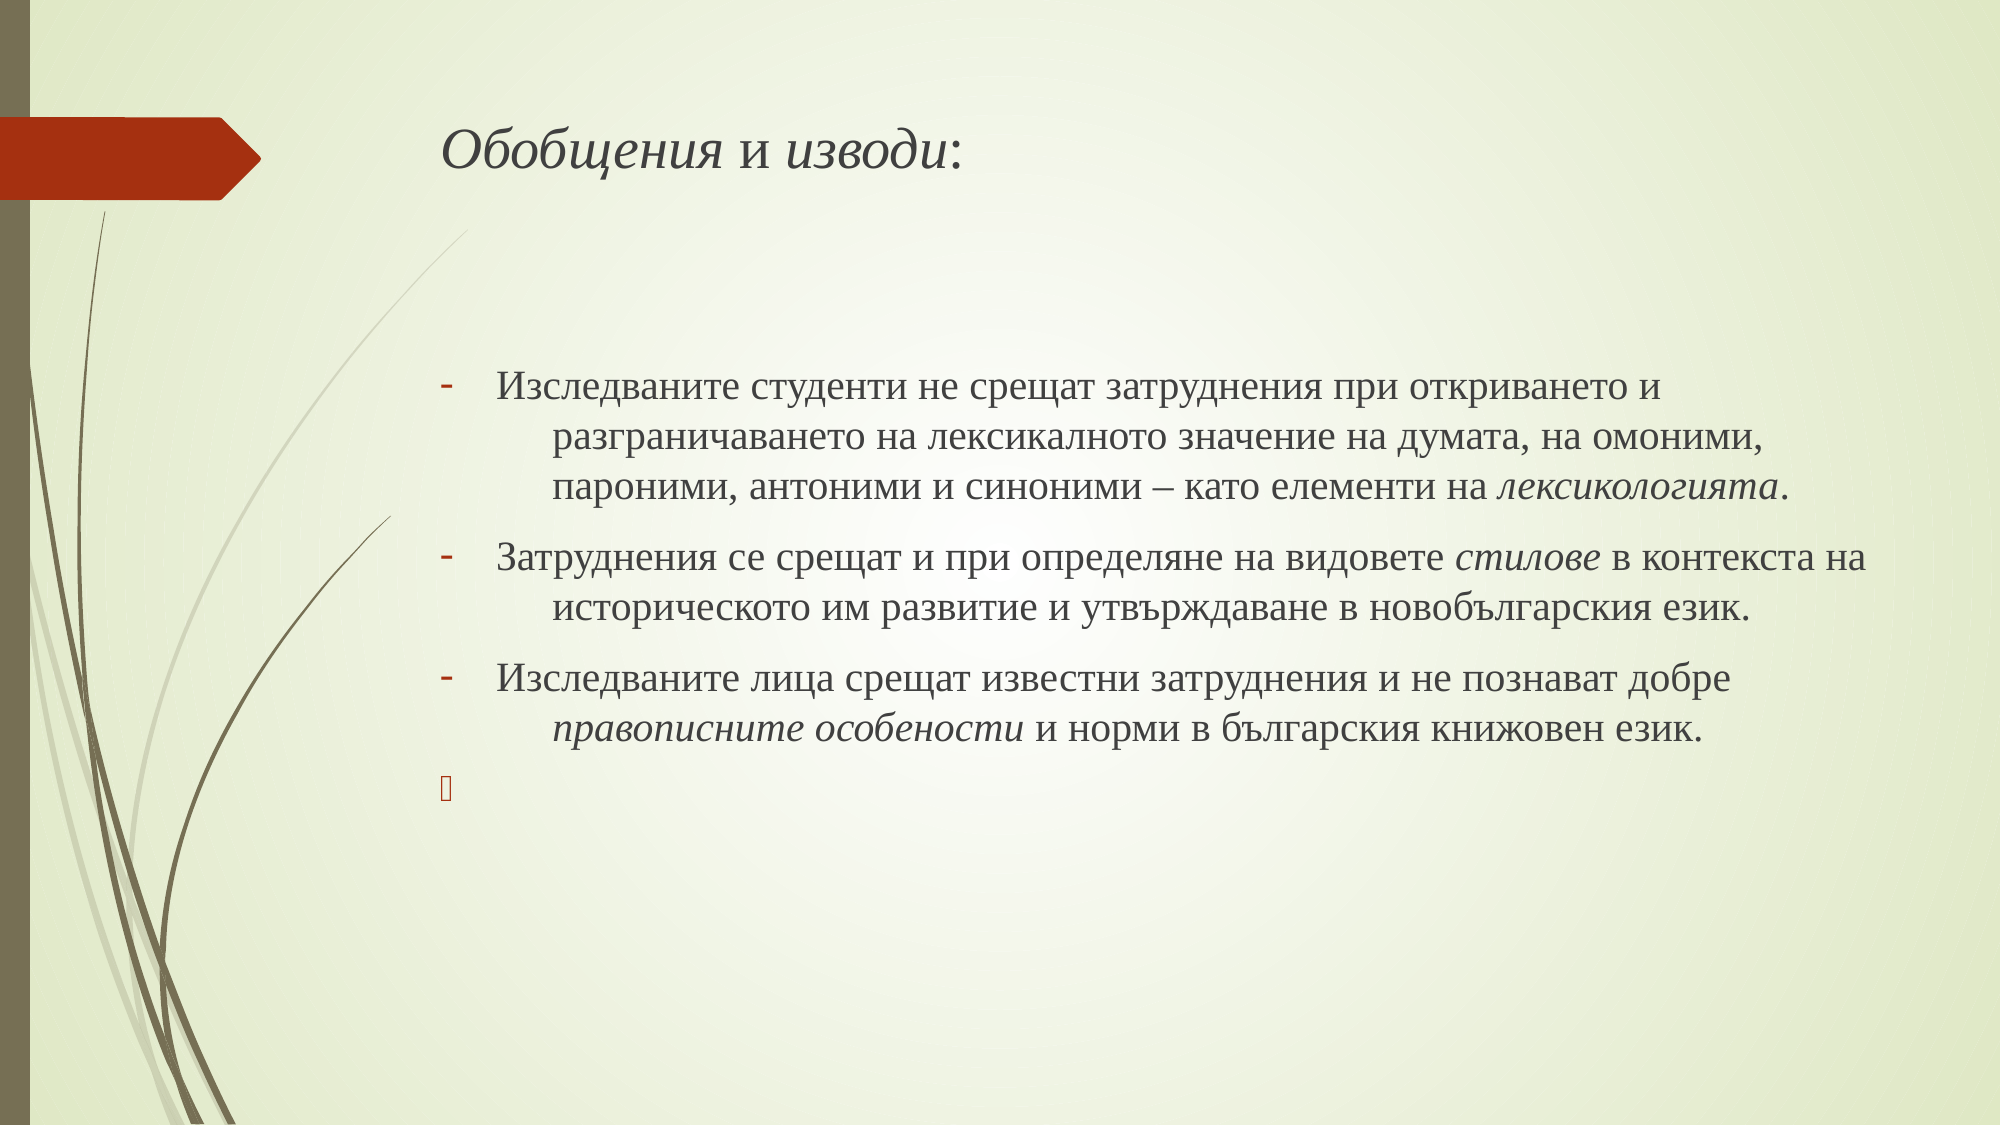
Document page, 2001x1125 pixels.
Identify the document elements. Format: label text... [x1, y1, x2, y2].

title Обобщения и изводи: [425, 102, 1888, 313]
list Изследваните студенти не срещат затруднения при откриването и разграничаването на лексикалното значение на думата, на омоними, пароними, антоними и синоними – като елементи на лексикологията. Затруднения се срещат и при определяне на видовете стилове в контекста на историческото им развитие и утвърждаване в новобългарския език. Изследваните лица срещат известни затруднения и не познават добре правописните особености и норми в българския книжовен език. [424, 350, 1888, 970]
